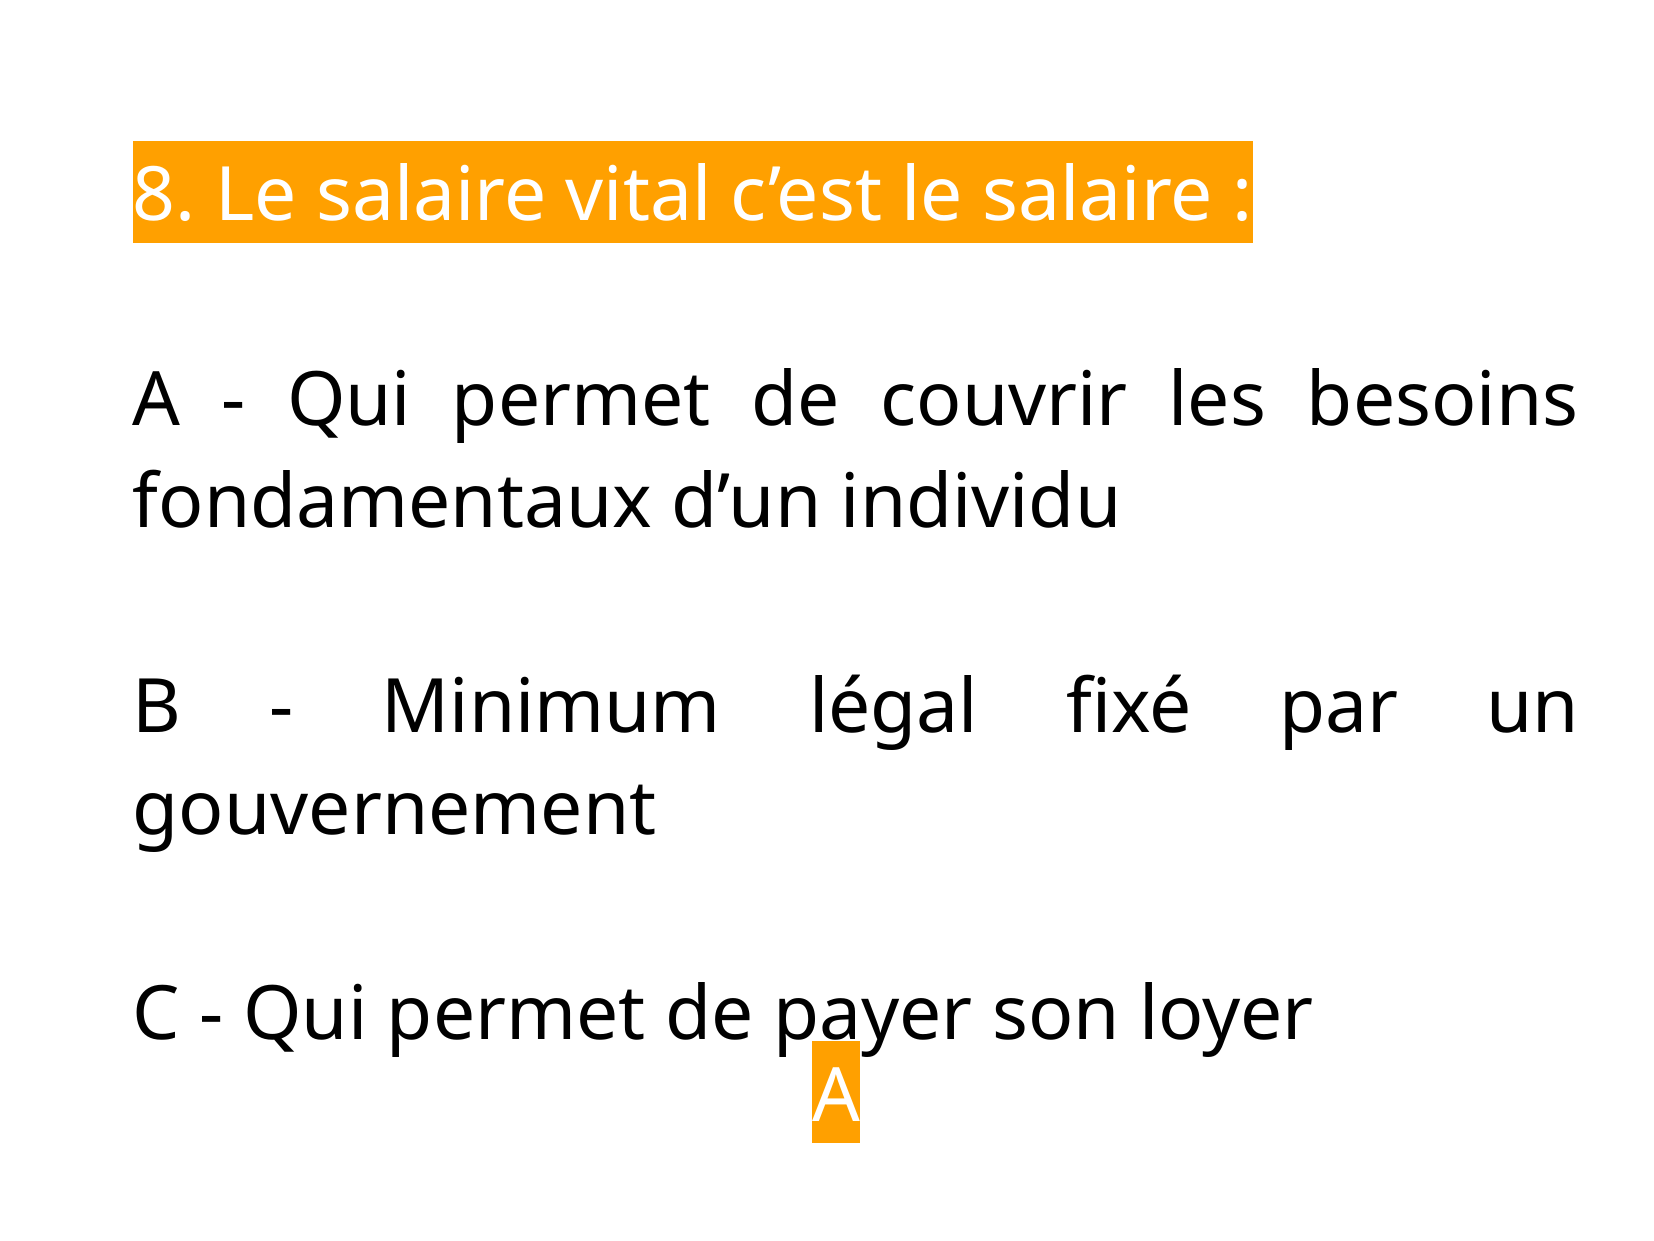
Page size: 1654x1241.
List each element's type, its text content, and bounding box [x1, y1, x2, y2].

text_box 8. Le salaire vital c’est le salaire : A - Qui permet de couvrir les besoins fondamentaux d’un individu B - Minimum légal fixé par un gouvernement C - Qui permet de payer son loyer [118, 0, 1595, 978]
text_box A [797, 1033, 877, 1160]
